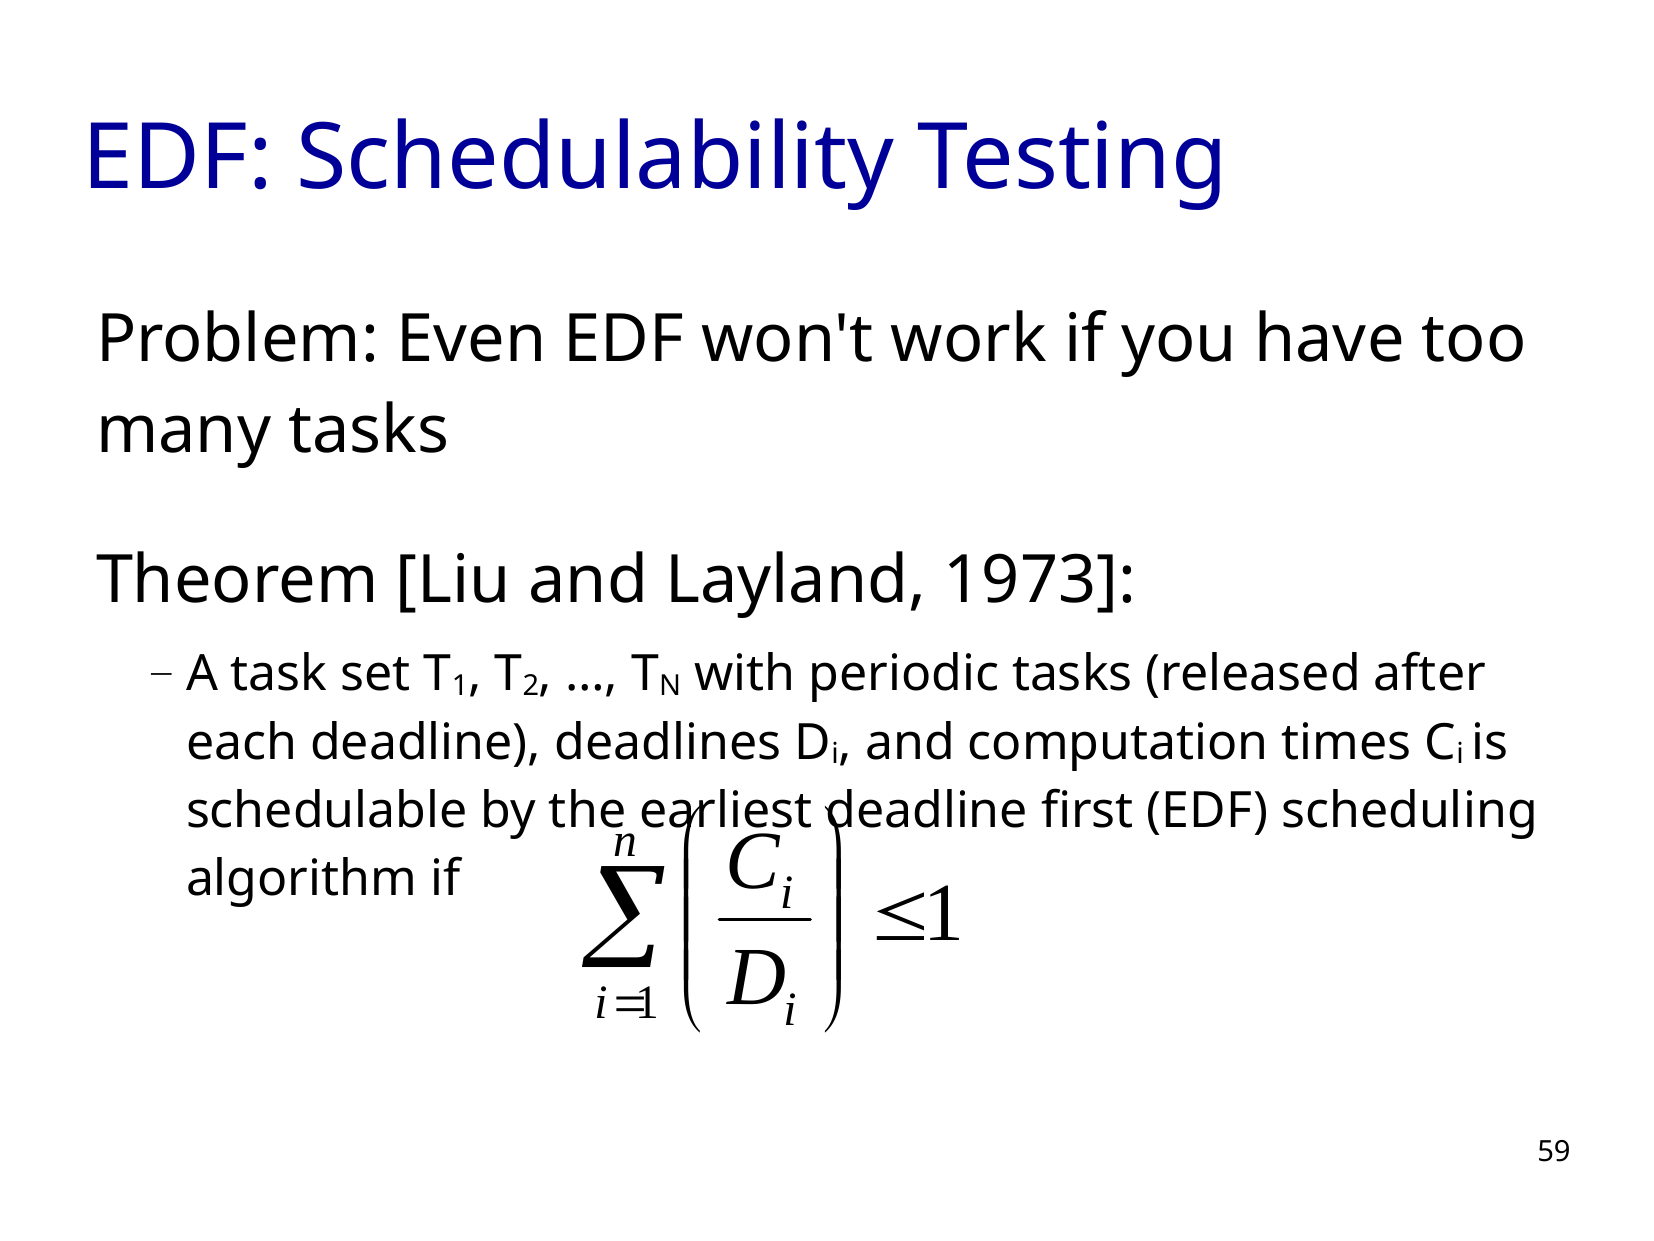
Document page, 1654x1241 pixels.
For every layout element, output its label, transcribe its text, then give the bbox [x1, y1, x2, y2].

picture [570, 789, 971, 1051]
list Problem: Even EDF won't work if you have too many tasks Theorem [Liu and Layland, 1973]: A task set T1, T2, …, TN with periodic tasks (released after each deadline), deadlines Di, and computation times Ci is schedulable by the earliest deadline first (EDF) scheduling algorithm if [60, 290, 1571, 1096]
title EDF: Schedulability Testing [82, 49, 1571, 257]
